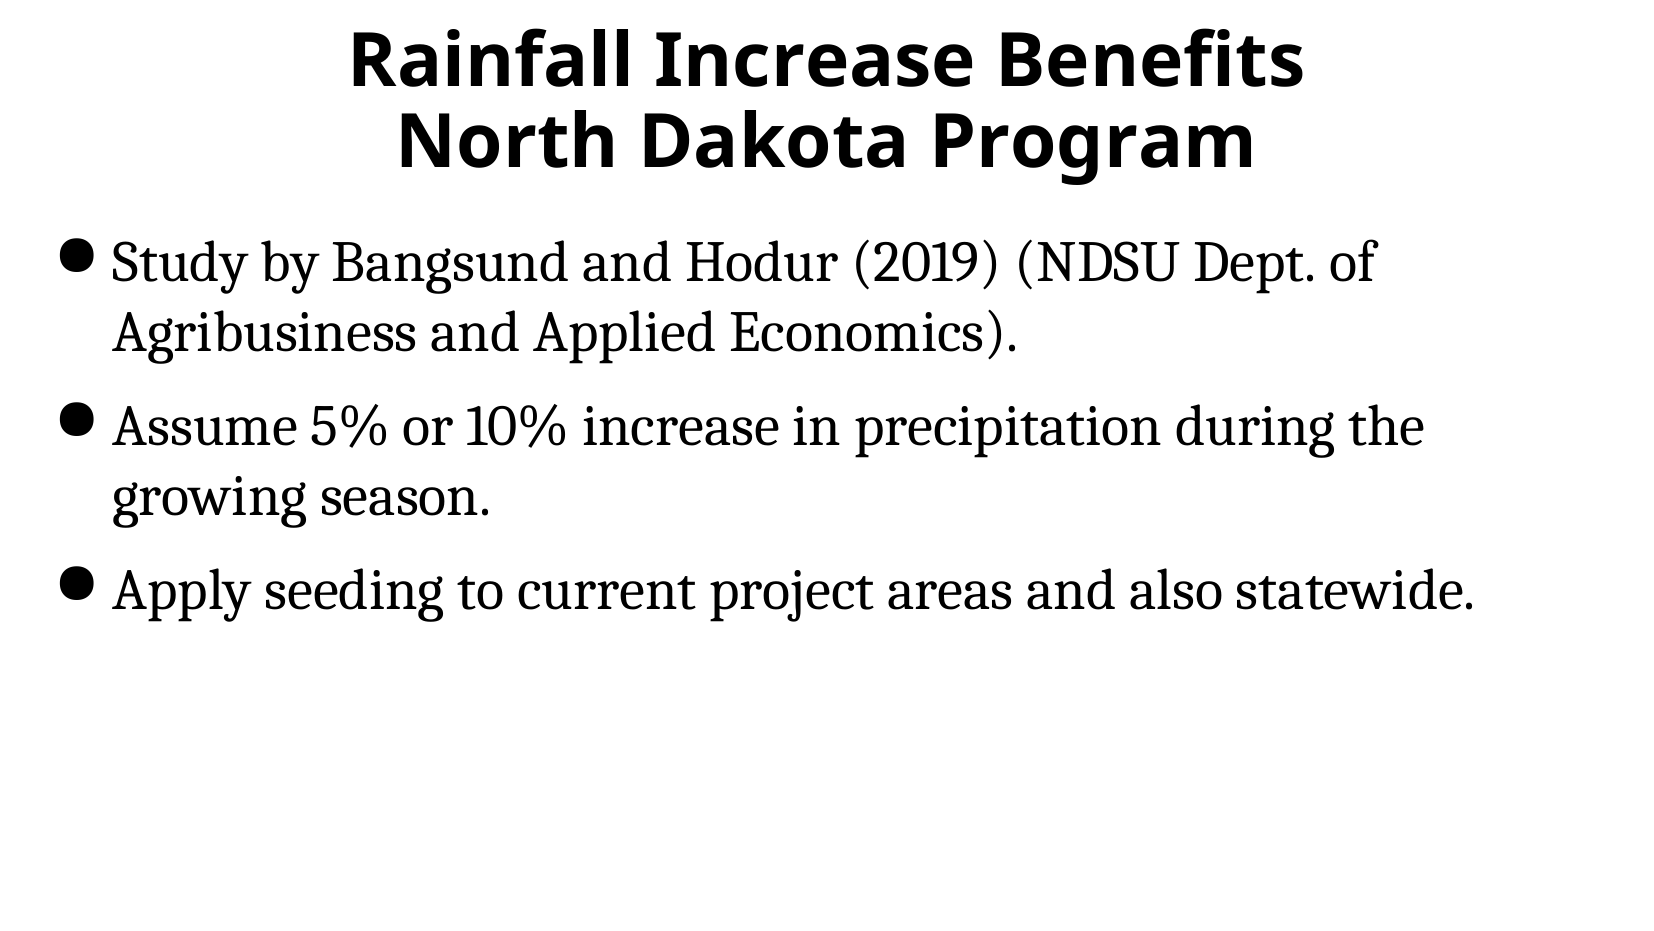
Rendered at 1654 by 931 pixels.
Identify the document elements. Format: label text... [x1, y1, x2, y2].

title Rainfall Increase Benefits North Dakota Program [0, 17, 1654, 188]
text_box Study by Bangsund and Hodur (2019) (NDSU Dept. of Agribusiness and Applied Economics). Assume 5% or 10% increase in precipitation during the growing season. Apply seeding to current project areas and also statewide. [37, 155, 1622, 676]
